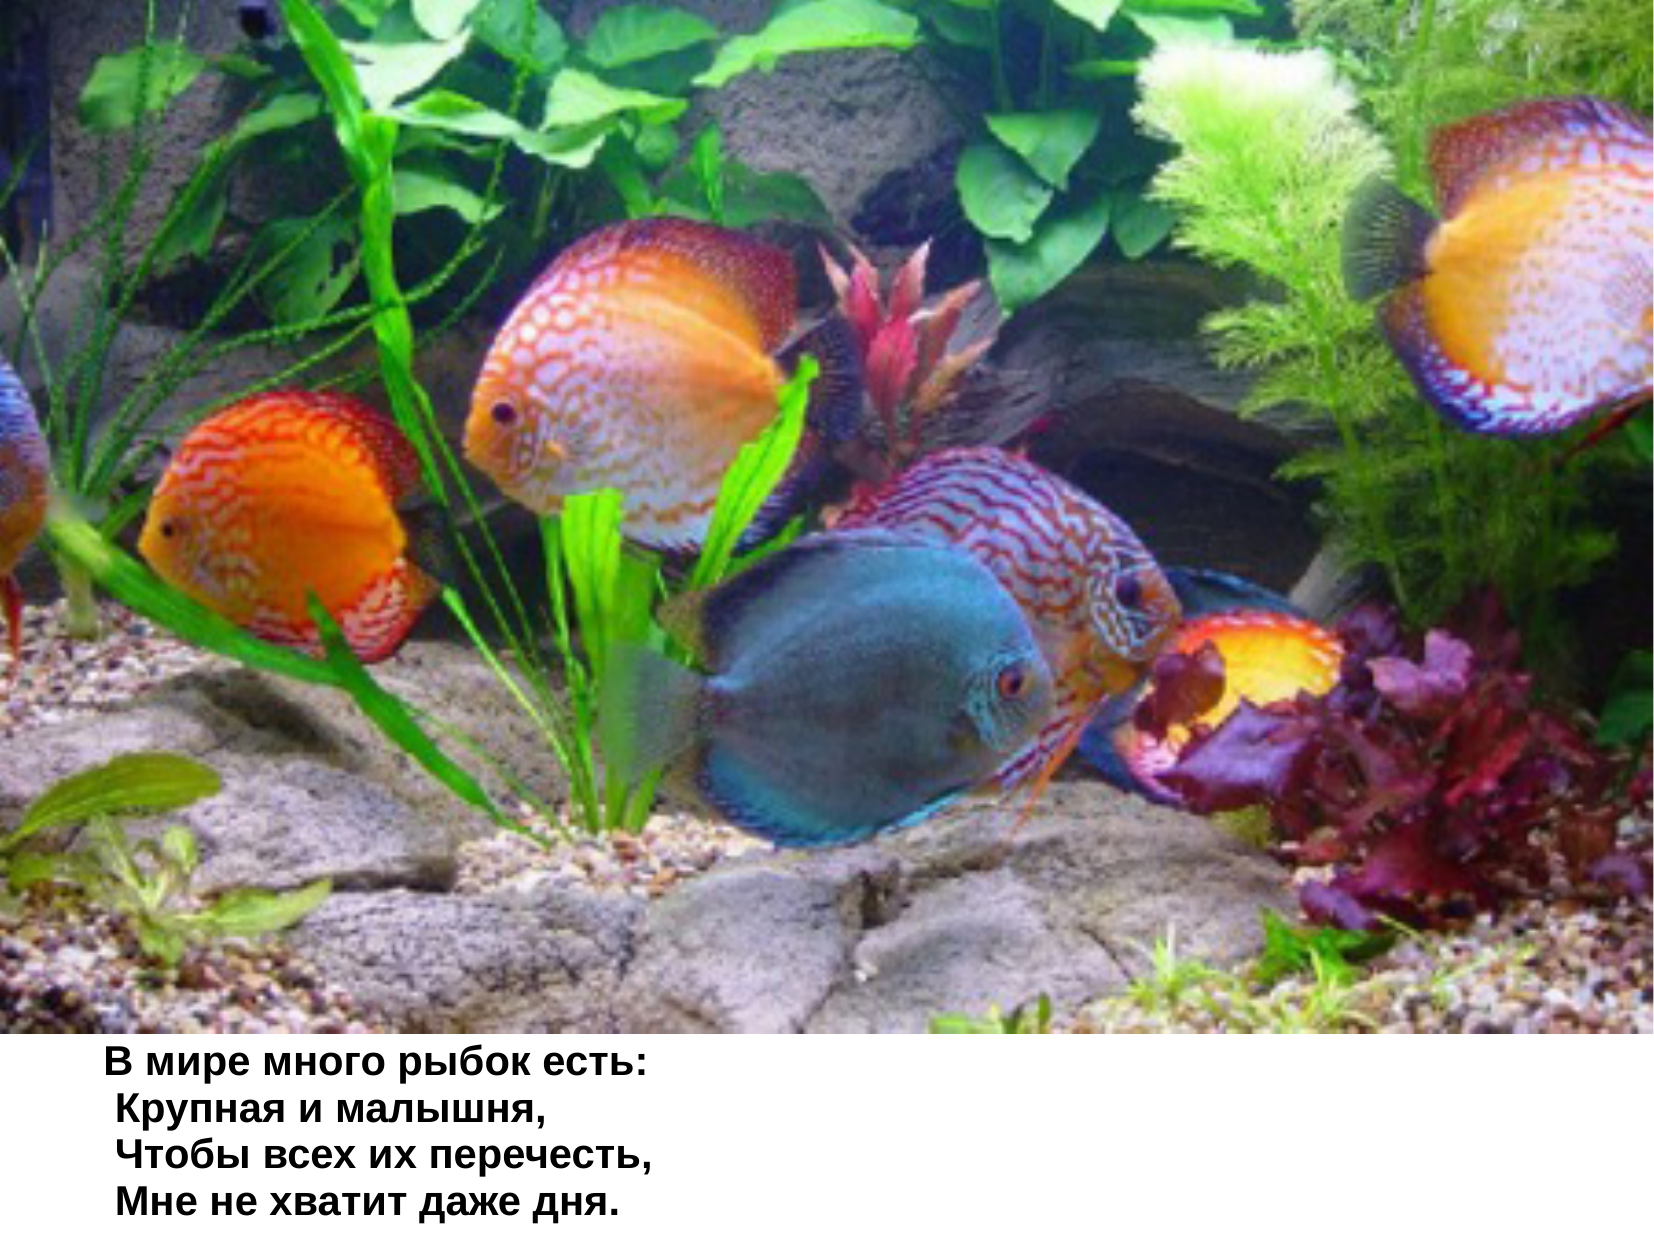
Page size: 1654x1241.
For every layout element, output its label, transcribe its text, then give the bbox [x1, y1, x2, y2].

text_box В мире много рыбок есть: Крупная и малышня, Чтобы всех их перечесть, Мне не хватит даже дня. . [88, 1030, 773, 1241]
picture [0, 0, 1654, 1034]
